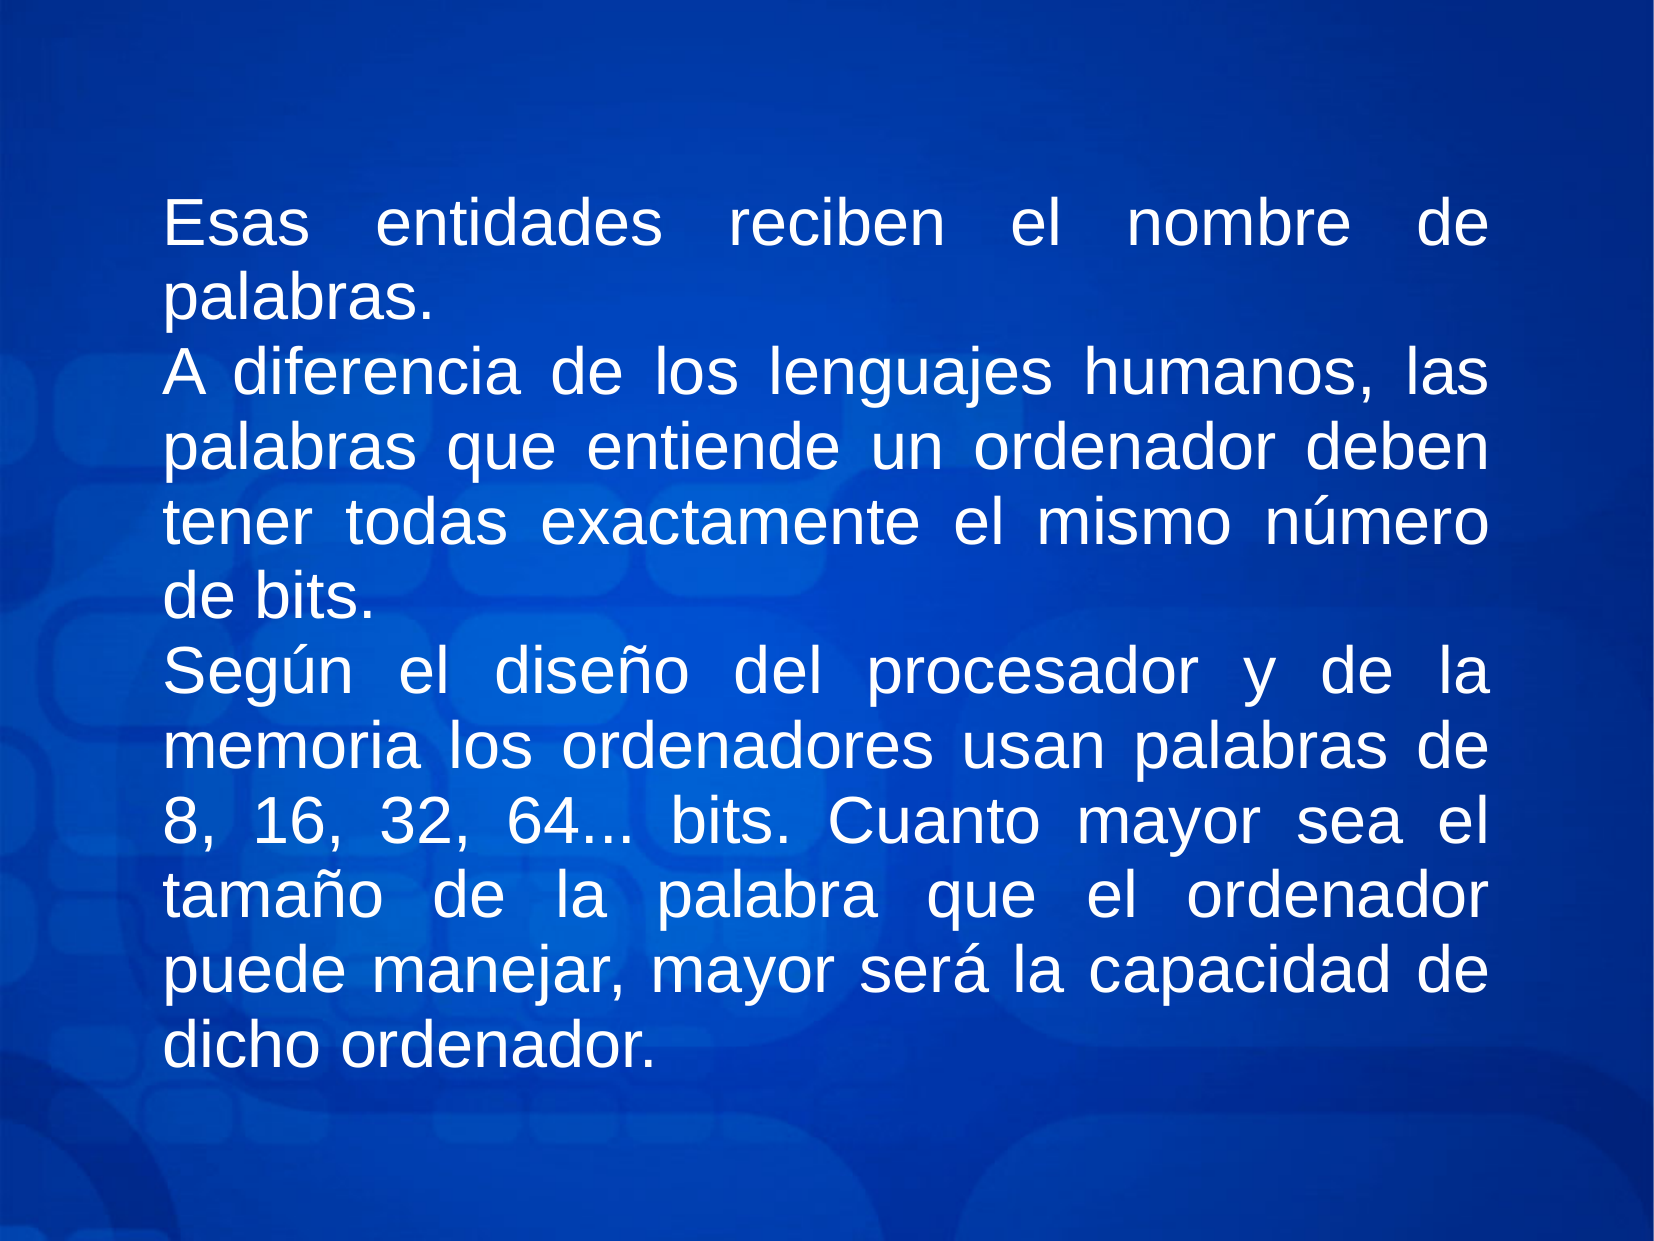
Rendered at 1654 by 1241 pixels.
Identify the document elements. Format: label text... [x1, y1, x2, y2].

picture [0, 0, 1654, 1241]
text_box Esas entidades reciben el nombre de palabras. A diferencia de los lenguajes humanos, las palabras que entiende un ordenador deben tener todas exactamente el mismo número de bits. Según el diseño del procesador y de la memoria los ordenadores usan palabras de 8, 16, 32, 64... bits. Cuanto mayor sea el tamaño de la palabra que el ordenador puede manejar, mayor será la capacidad de dicho ordenador. [147, 177, 1506, 1090]
